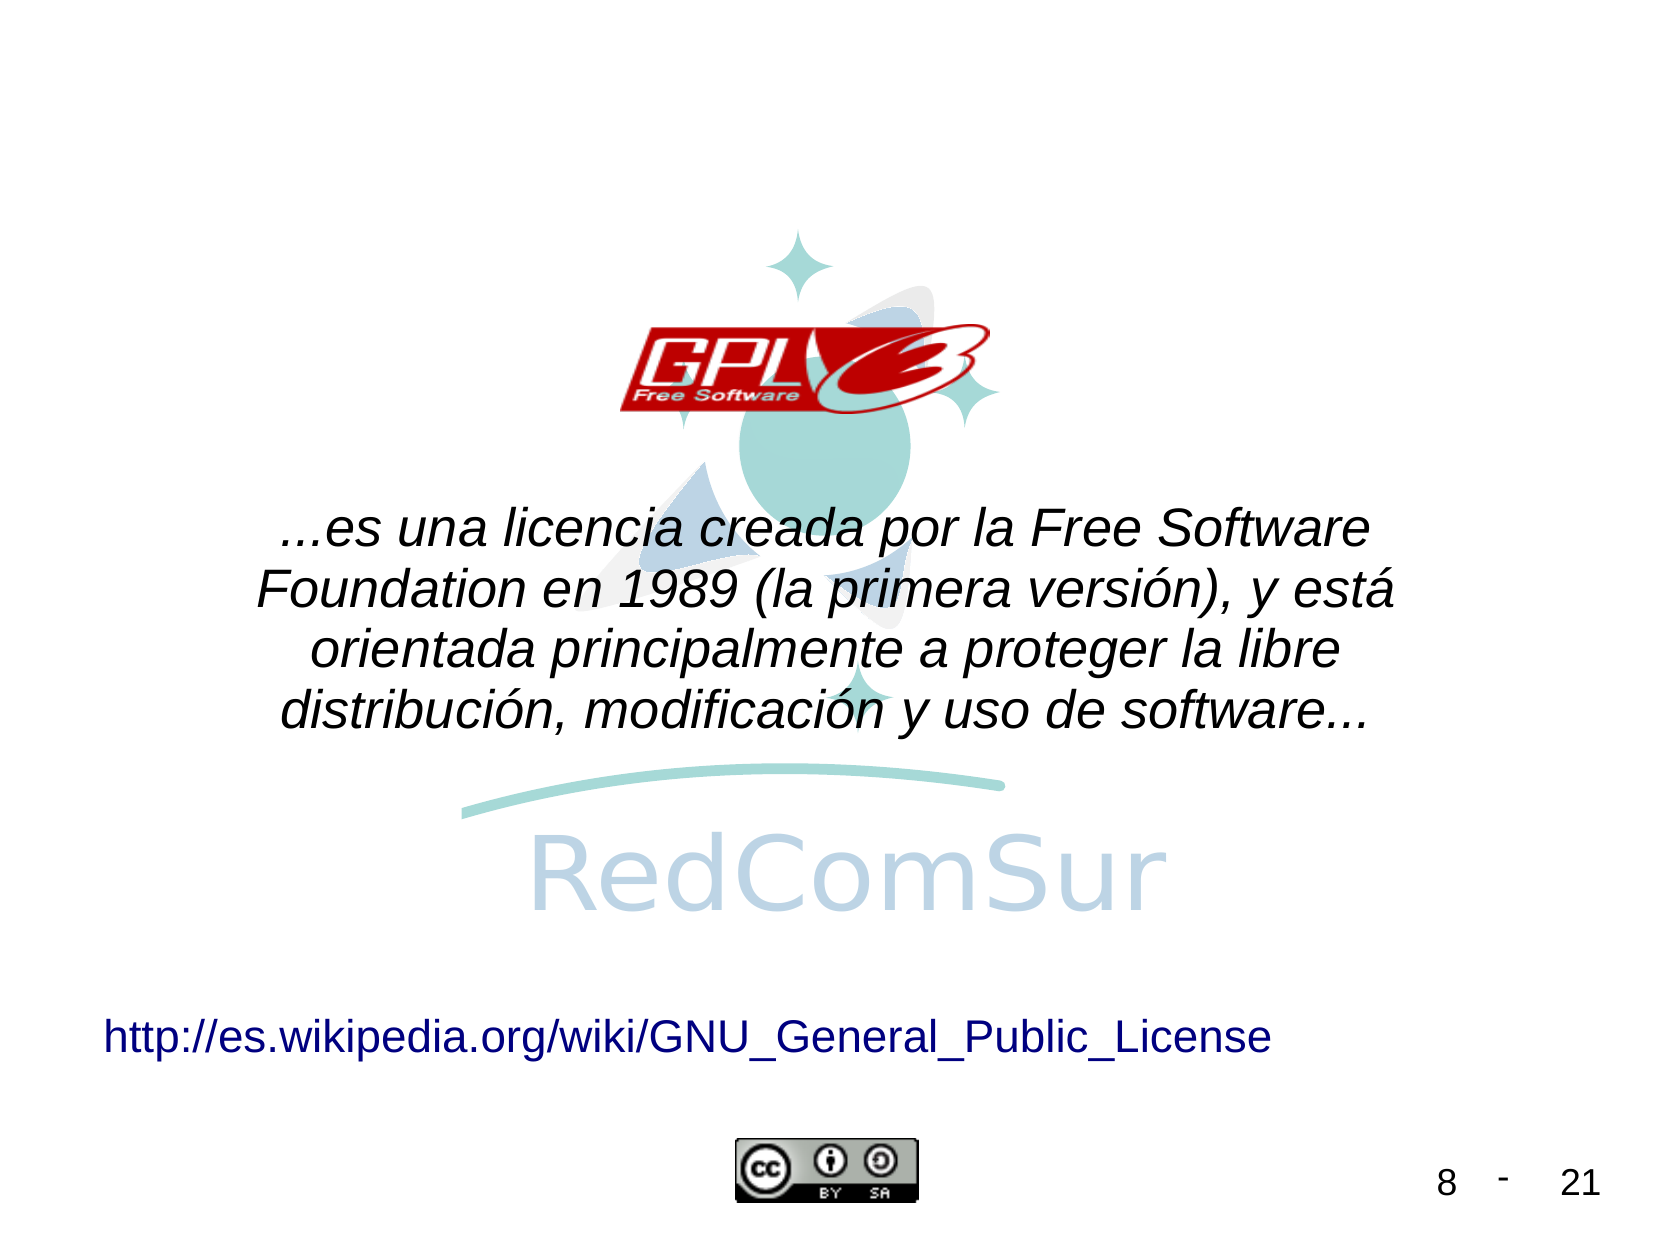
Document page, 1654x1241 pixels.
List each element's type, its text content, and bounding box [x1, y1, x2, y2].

text_box <número> [1421, 1154, 1545, 1225]
picture [461, 211, 1192, 490]
text_box 21 [1545, 1154, 1642, 1225]
picture [461, 802, 1192, 1003]
picture [461, 1071, 1192, 1205]
text_box - [1482, 1147, 1530, 1205]
text_box ...es una licencia creada por la Free Software Foundation en 1989 (la primera versión), y está orientada principalmente a proteger la libre distribución, modificación y uso de software... [147, 490, 1506, 802]
text_box http://es.wikipedia.org/wiki/GNU_General_Public_License [88, 1003, 1323, 1071]
